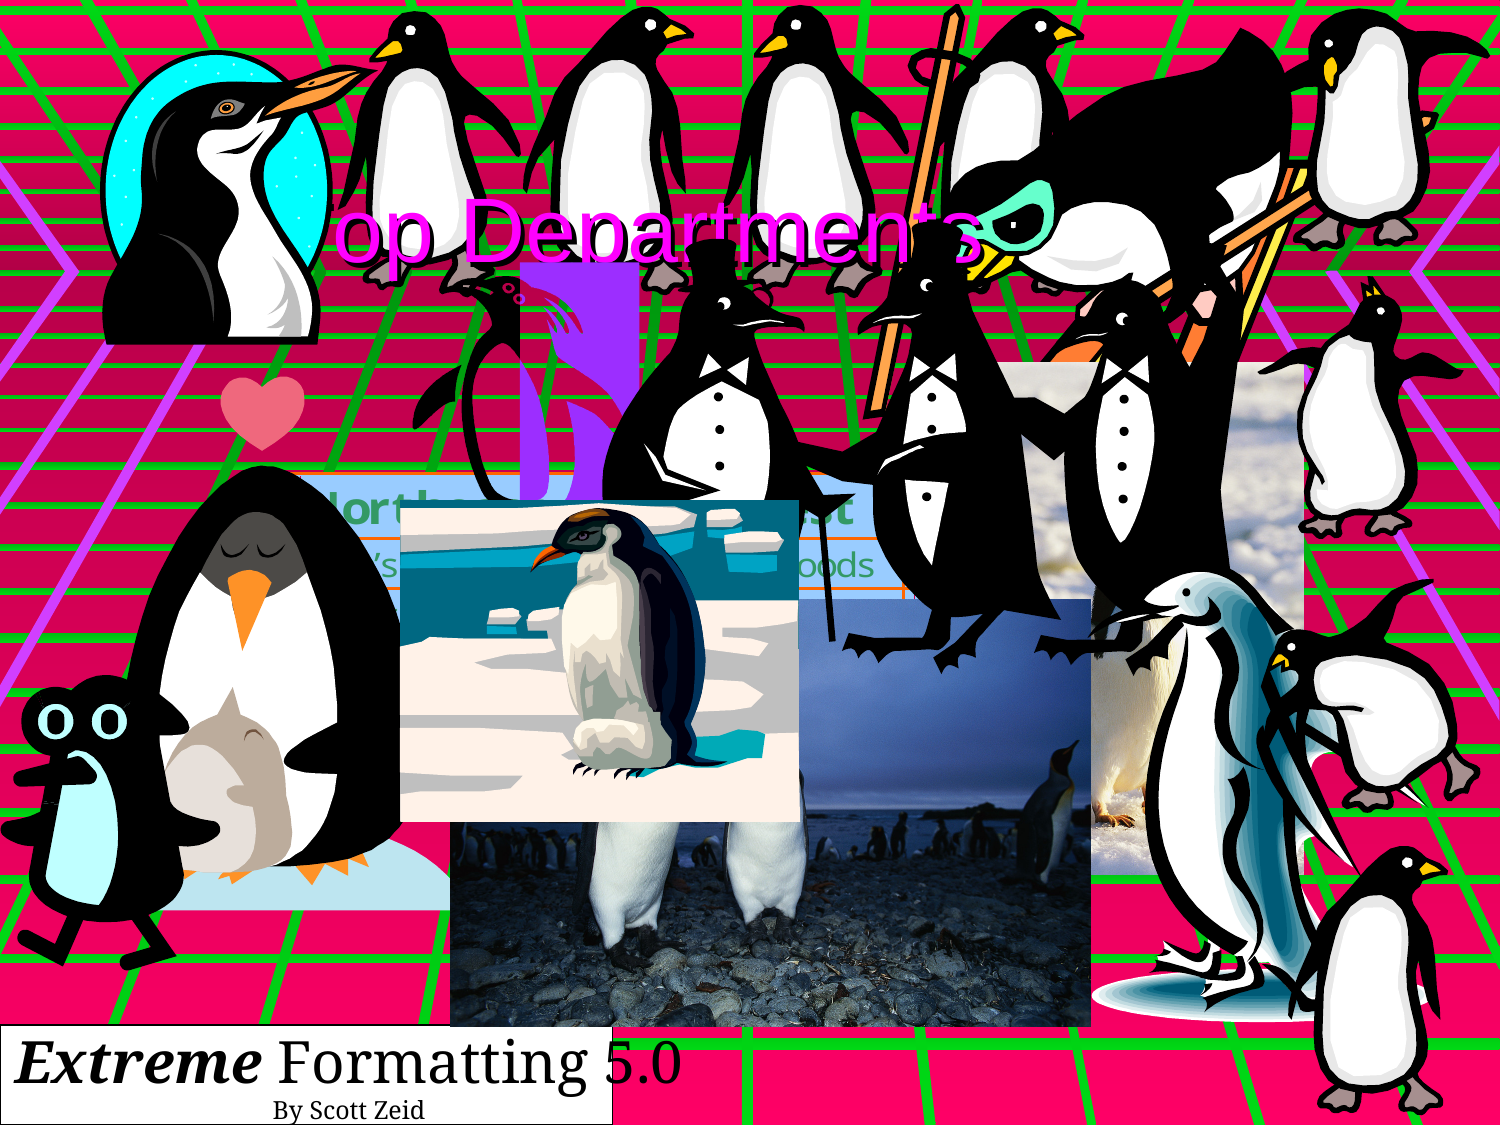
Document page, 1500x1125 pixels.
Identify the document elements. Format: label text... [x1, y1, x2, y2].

picture [0, 0, 1500, 1125]
title Top Departments [379, 137, 1162, 325]
